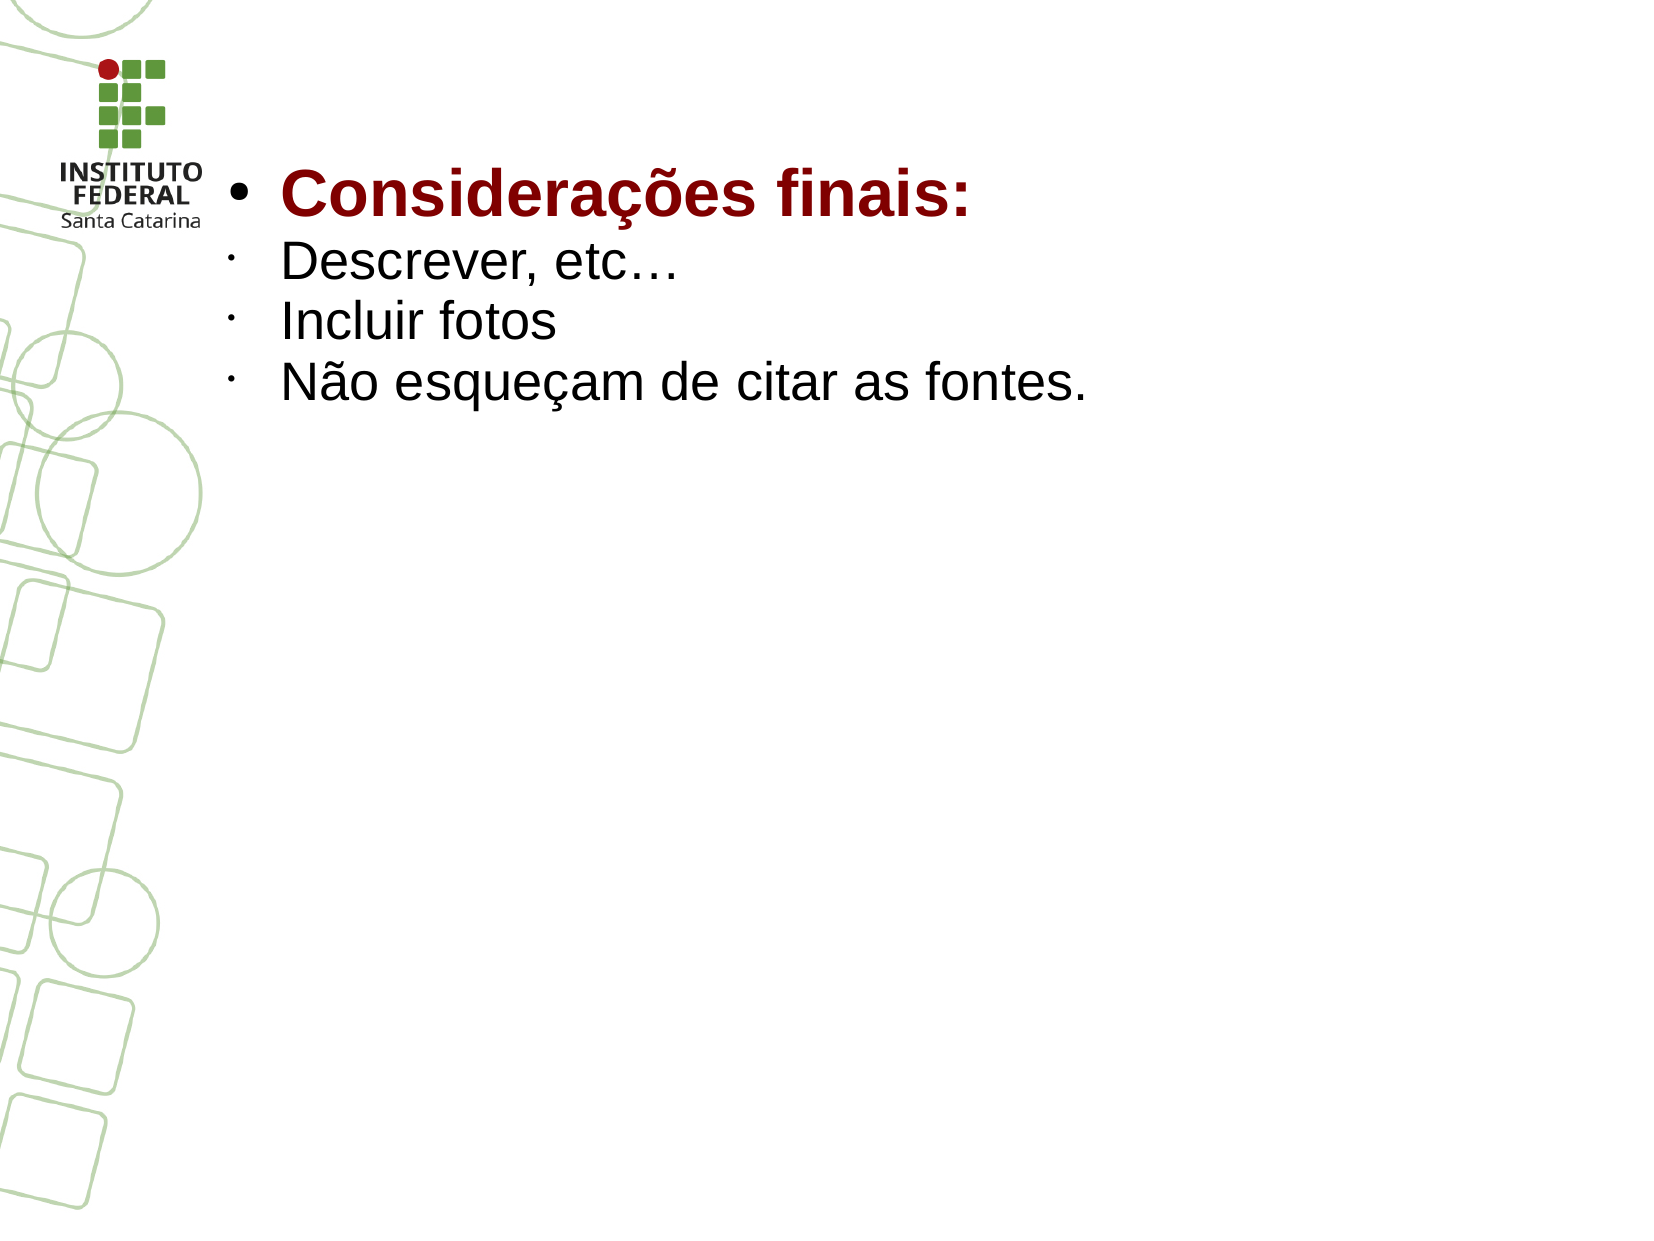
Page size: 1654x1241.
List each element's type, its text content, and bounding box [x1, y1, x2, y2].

text_box Considerações finais: Descrever, etc… Incluir fotos Não esqueçam de citar as fontes. [194, 148, 1546, 534]
picture [0, 0, 1654, 1241]
